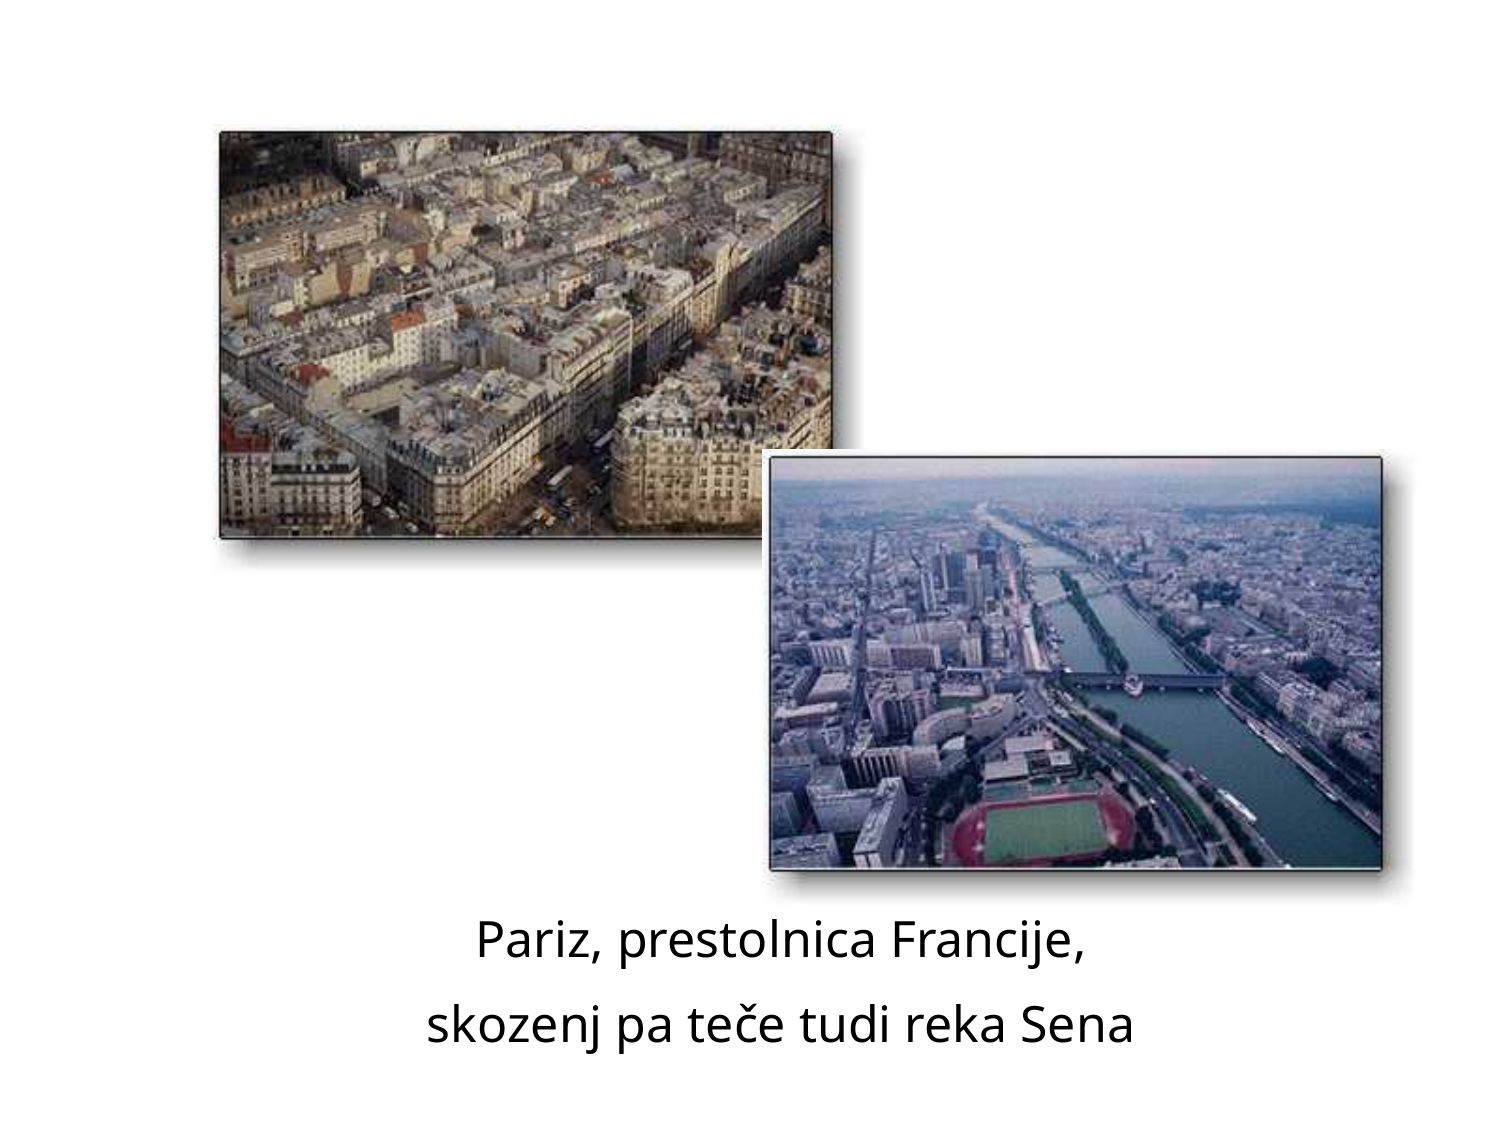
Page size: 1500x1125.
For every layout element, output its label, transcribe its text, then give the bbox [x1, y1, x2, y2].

text_box Pariz, prestolnica Francije, skozenj pa teče tudi reka Sena [312, 900, 1250, 1060]
picture [212, 124, 1417, 906]
